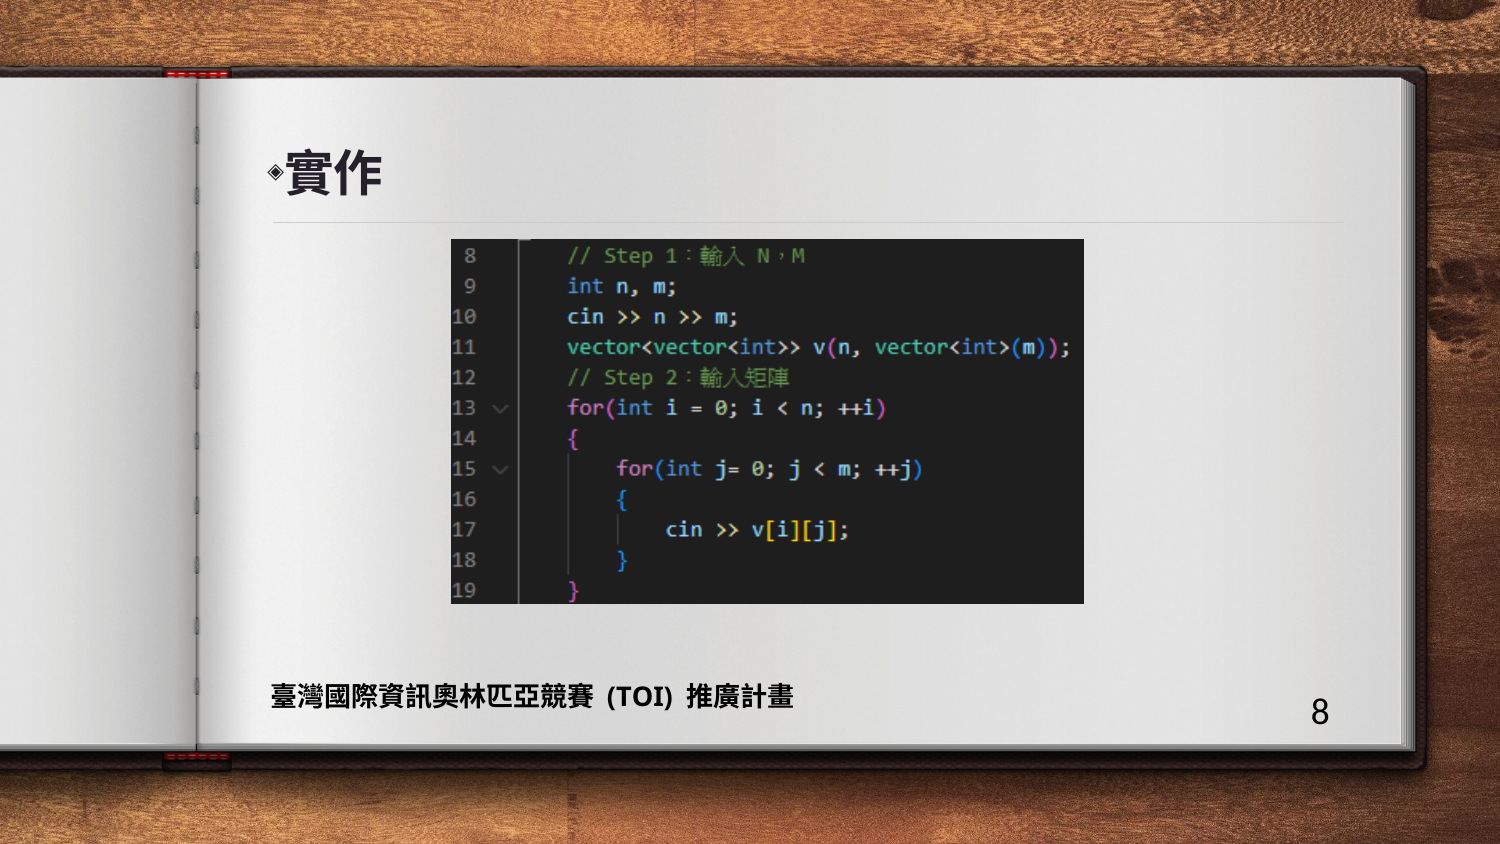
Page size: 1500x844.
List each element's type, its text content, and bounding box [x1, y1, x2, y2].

picture [451, 239, 1084, 604]
text_box [1295, 672, 1386, 737]
list 實作 [252, 126, 1194, 216]
